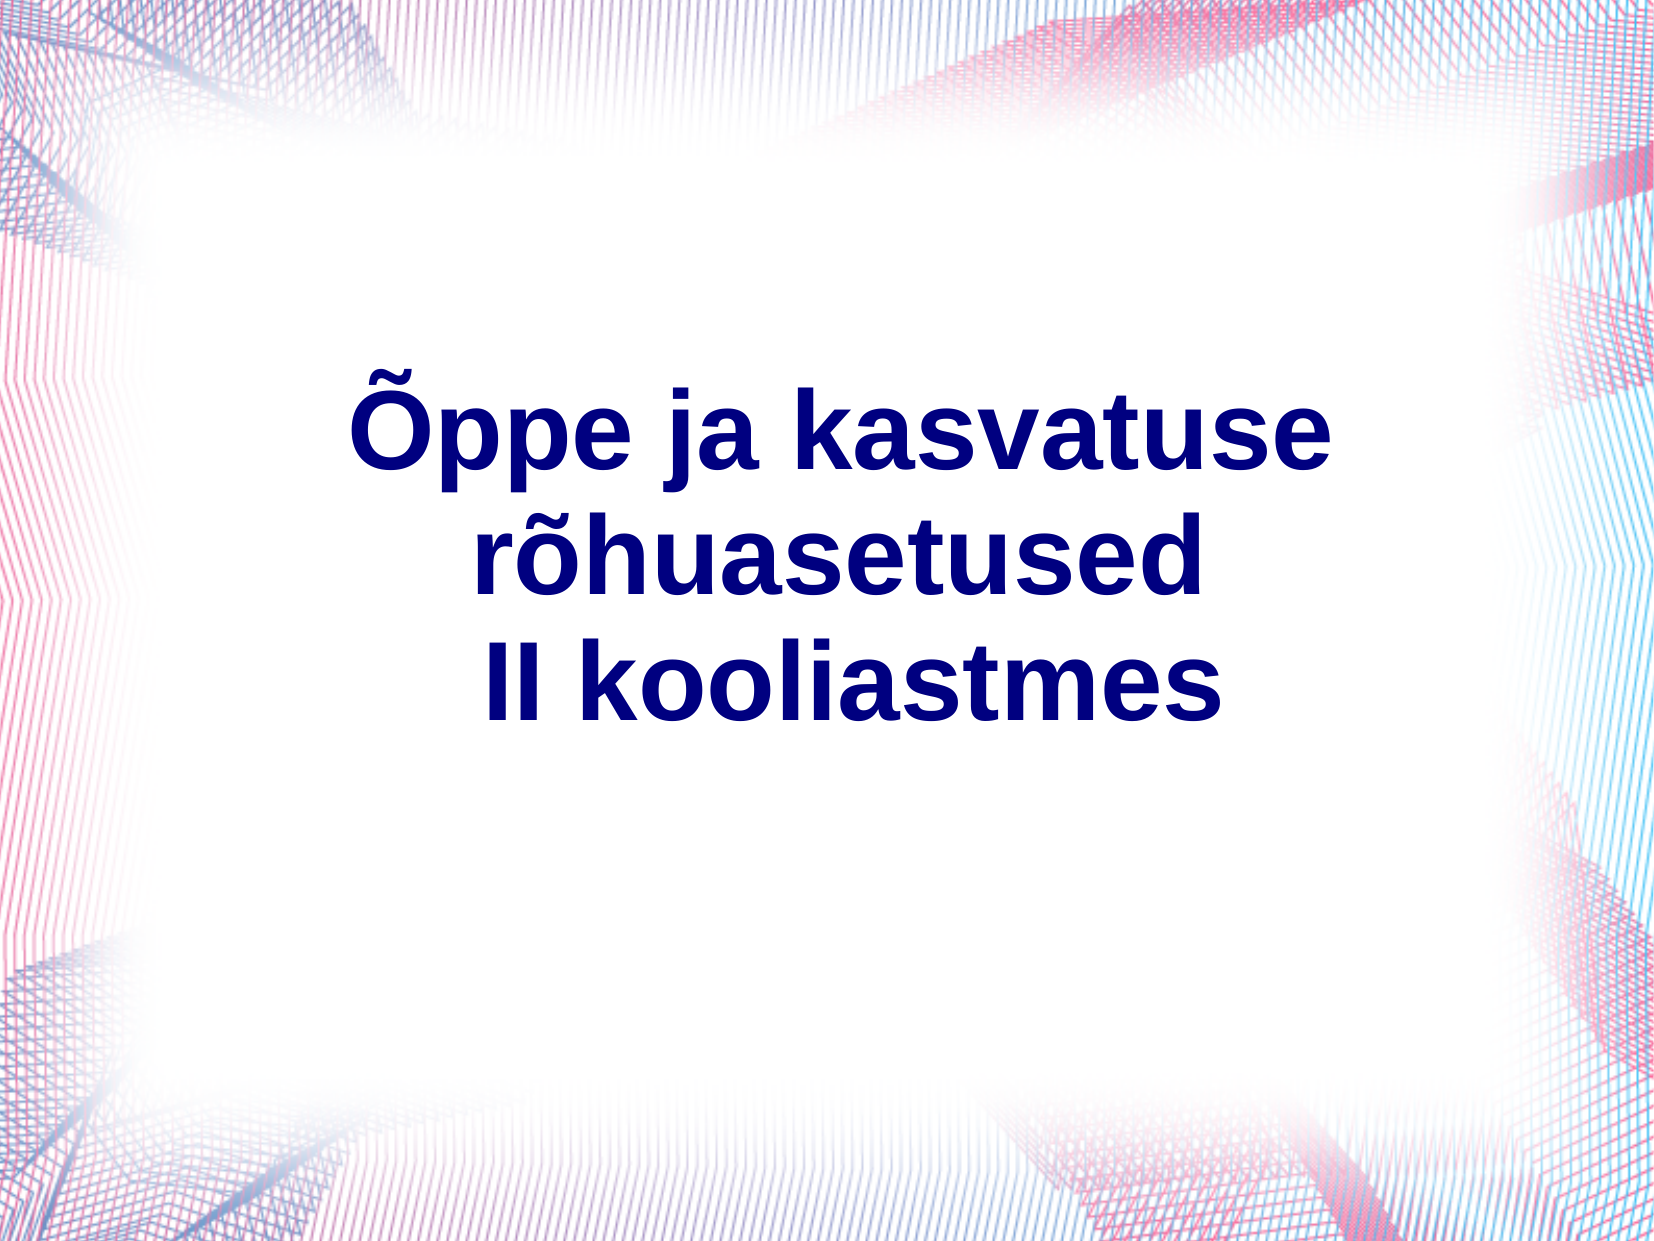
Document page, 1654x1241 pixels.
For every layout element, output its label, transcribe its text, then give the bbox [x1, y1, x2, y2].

picture [0, 0, 1654, 1241]
title Õppe ja kasvatuse rõhuasetused II kooliastmes [23, 367, 1512, 745]
